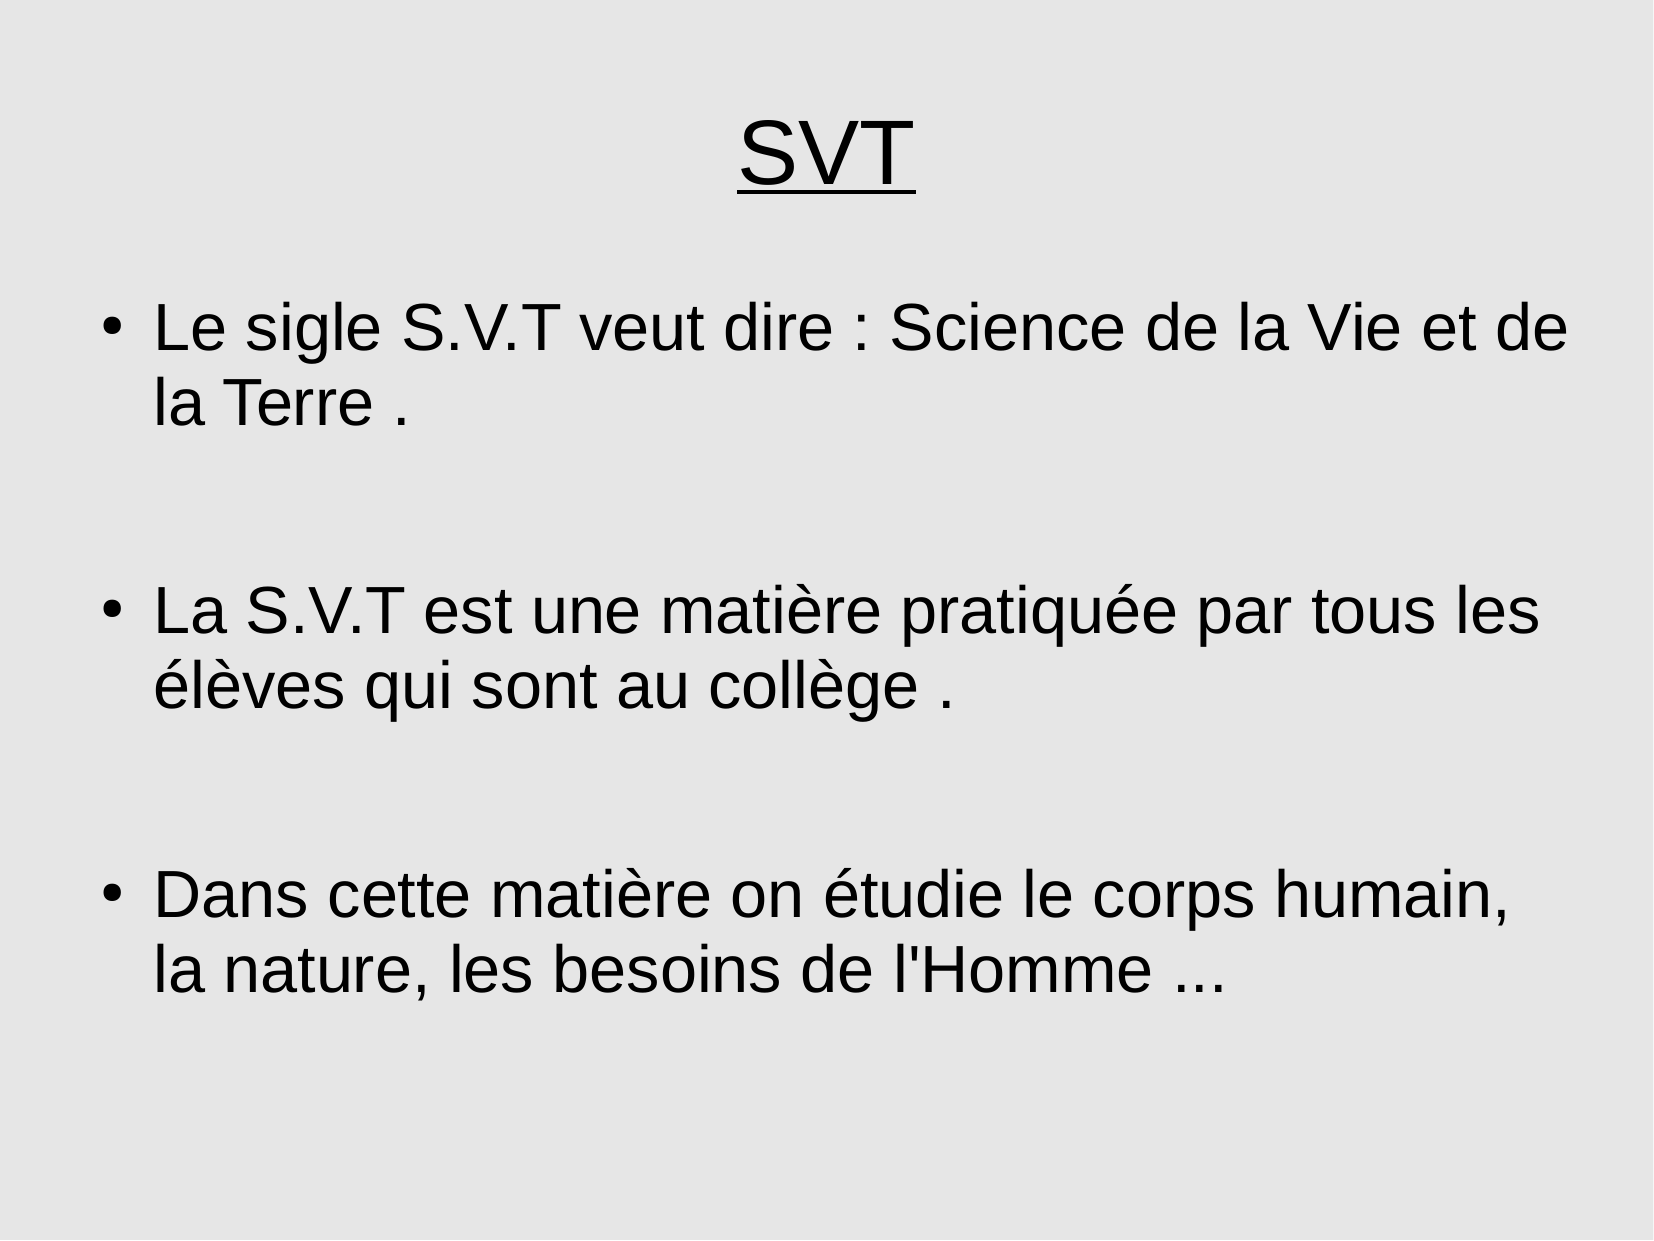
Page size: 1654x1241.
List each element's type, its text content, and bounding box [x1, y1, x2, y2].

list Le sigle S.V.T veut dire : Science de la Vie et de la Terre . La S.V.T est une matière pratiquée par tous les élèves qui sont au collège . Dans cette matière on étudie le corps humain, la nature, les besoins de l'Homme ... [82, 290, 1571, 1109]
title SVT [82, 49, 1571, 257]
